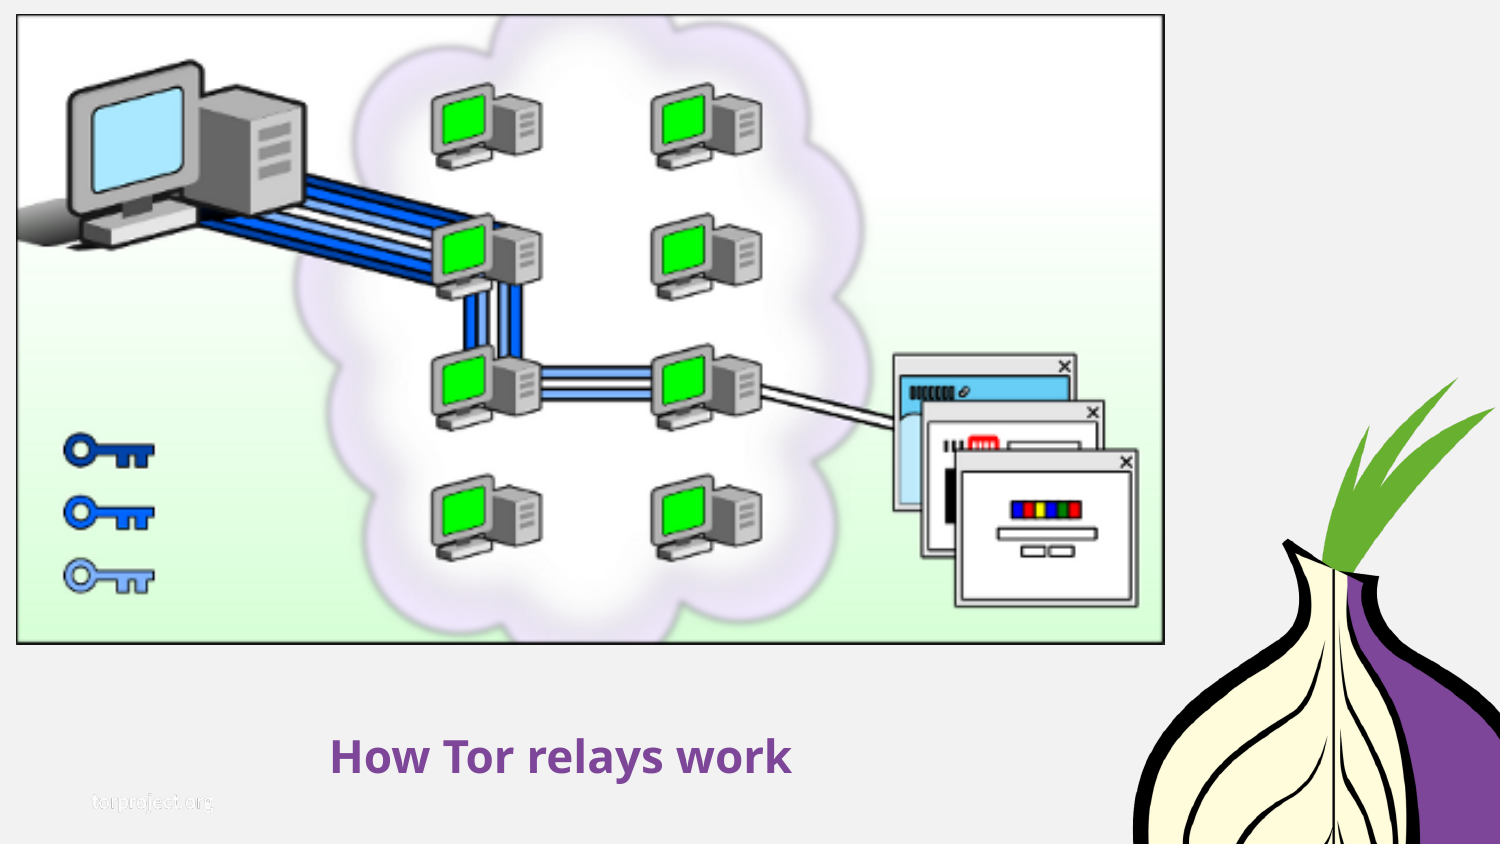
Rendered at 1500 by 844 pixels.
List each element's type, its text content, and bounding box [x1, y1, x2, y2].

text_box How Tor relays work [51, 675, 1035, 835]
picture [16, 14, 1500, 844]
